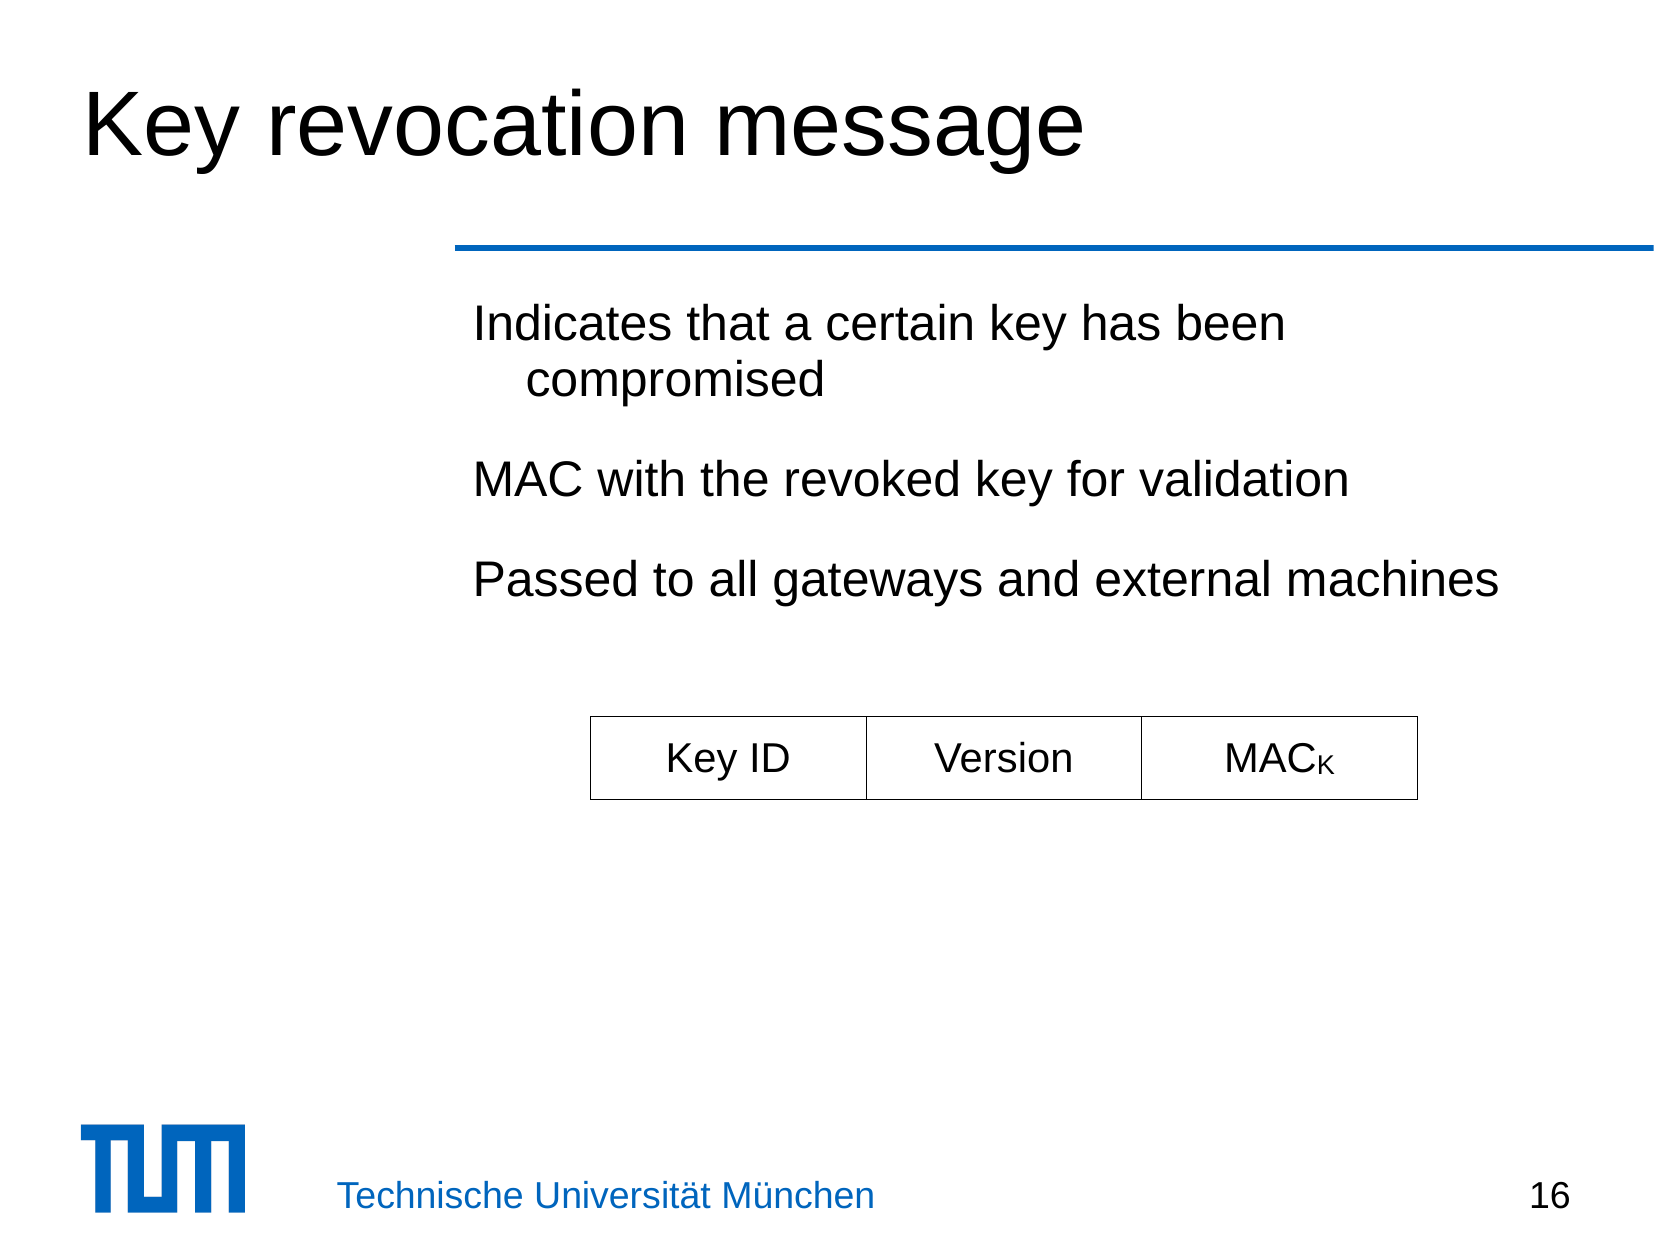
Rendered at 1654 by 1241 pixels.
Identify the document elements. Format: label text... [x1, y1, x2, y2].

title Key revocation message [82, 19, 1571, 228]
text_box Version [867, 716, 1141, 800]
text_box MACK [1141, 716, 1418, 800]
text_box Key ID [590, 716, 867, 800]
picture [80, 1124, 245, 1213]
list Indicates that a certain key has been compromised MAC with the revoked key for validation Passed to all gateways and external machines [454, 295, 1571, 634]
